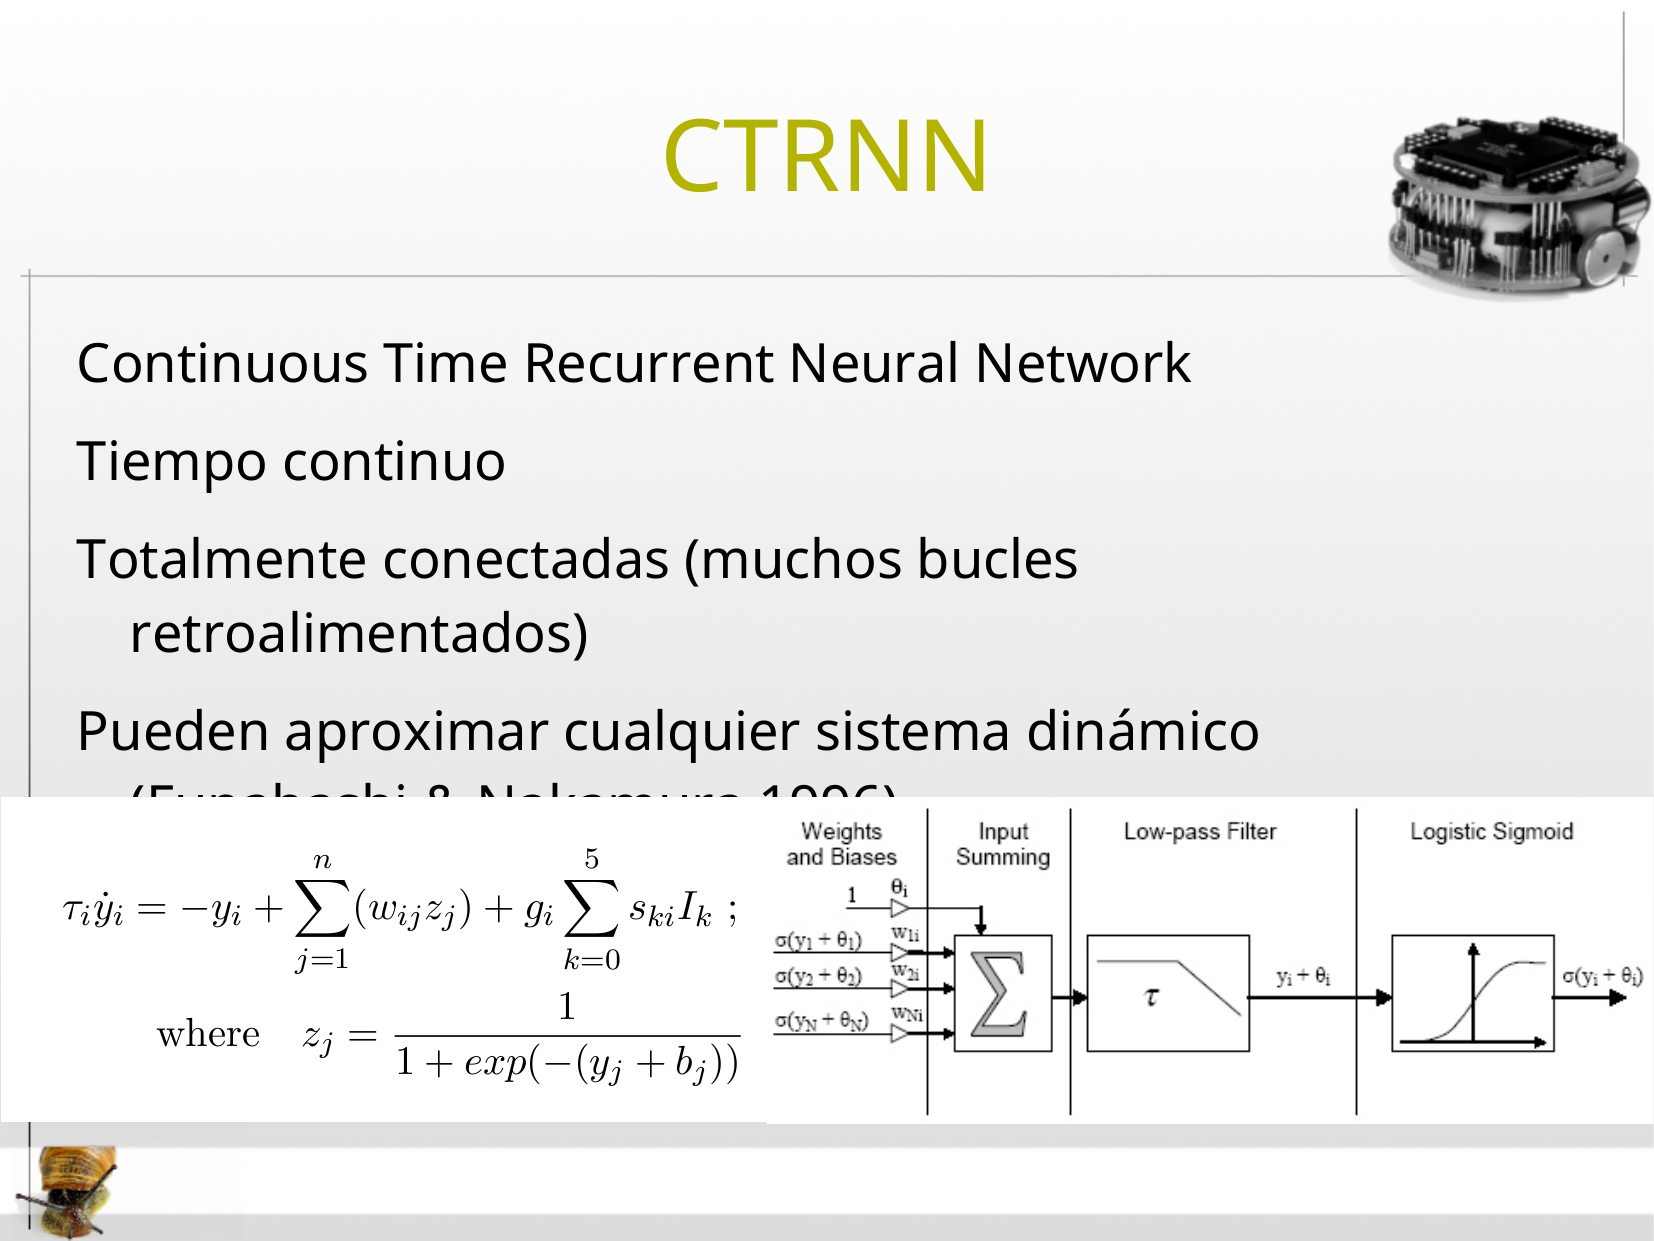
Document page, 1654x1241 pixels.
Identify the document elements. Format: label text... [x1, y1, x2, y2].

title CTRNN [82, 49, 1571, 257]
list Continuous Time Recurrent Neural Network Tiempo continuo Totalmente conectadas (muchos bucles retroalimentados) Pueden aproximar cualquier sistema dinámico (Funahashi & Nakamura 1996) [59, 324, 1536, 768]
picture [0, 0, 1654, 1241]
